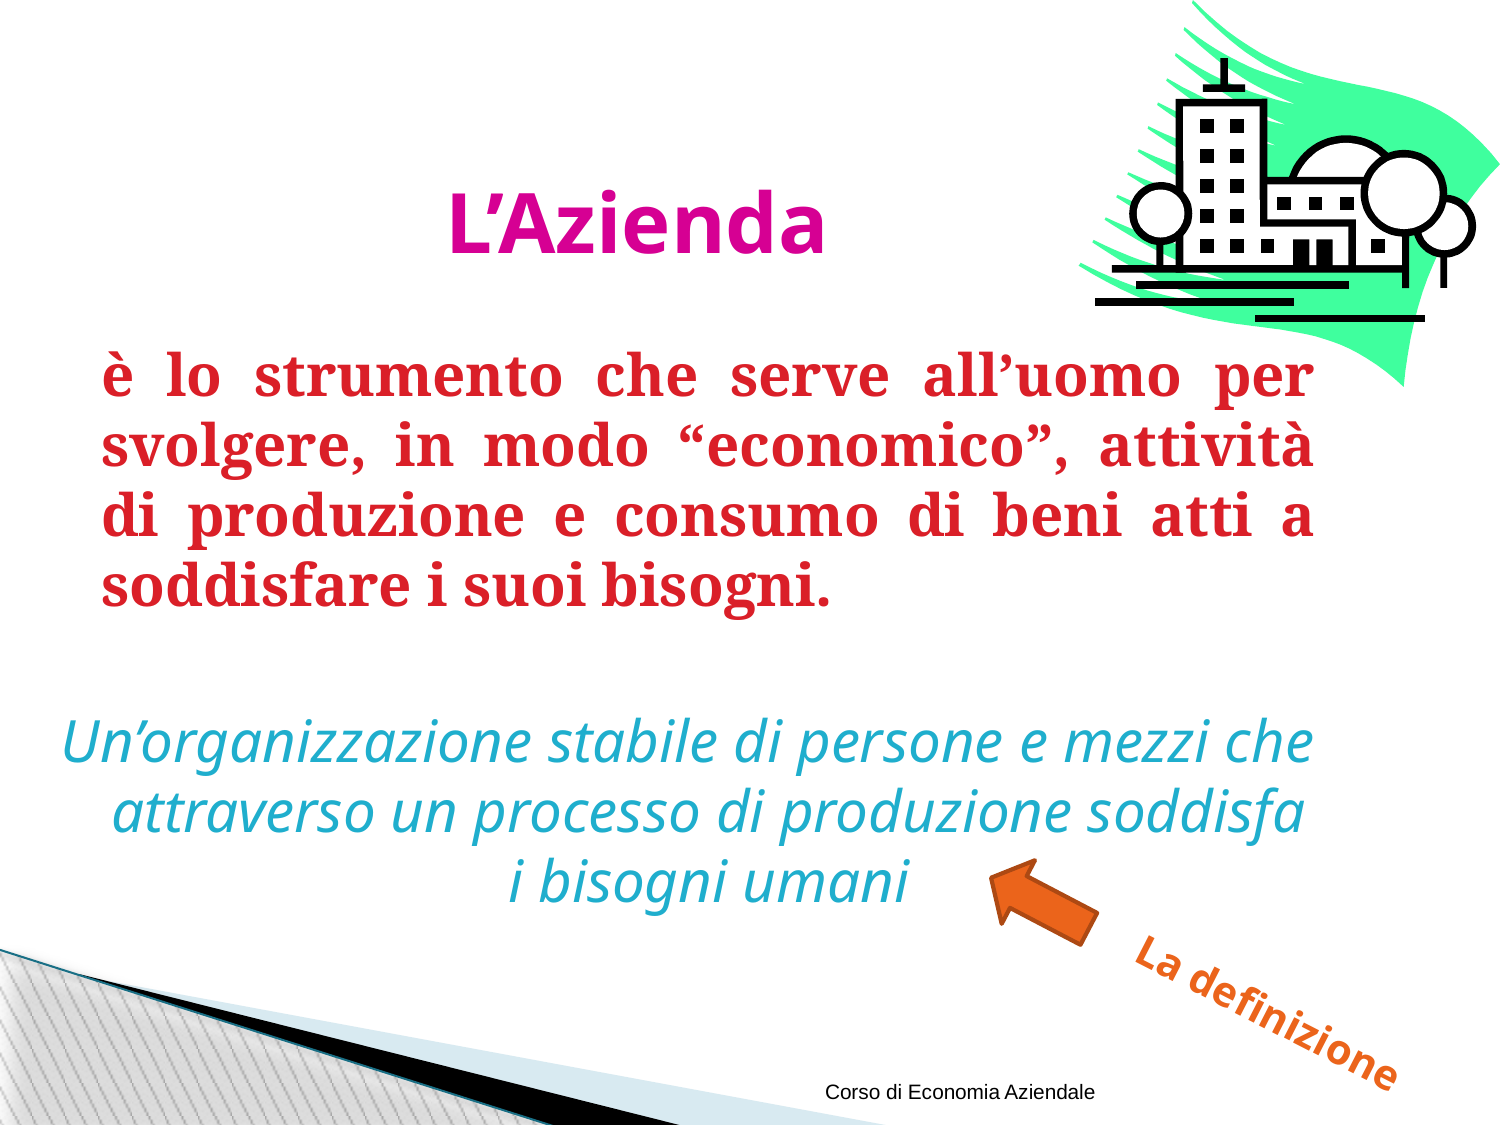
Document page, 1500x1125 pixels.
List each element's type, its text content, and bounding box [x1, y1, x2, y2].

picture [1078, 0, 1500, 387]
text_box La definizione [1092, 900, 1447, 1125]
title L’Azienda [0, 148, 1078, 293]
footer Corso di Economia Aziendale [724, 1051, 1110, 1112]
subtitle è lo strumento che serve all’uomo per svolgere, in modo “economico”, attività di produzione e consumo di beni atti a soddisfare i suoi bisogni. Un’organizzazione stabile di persone e mezzi che attraverso un processo di produzione soddisfa i bisogni umani [41, 338, 1317, 847]
text_box [991, 860, 1098, 945]
